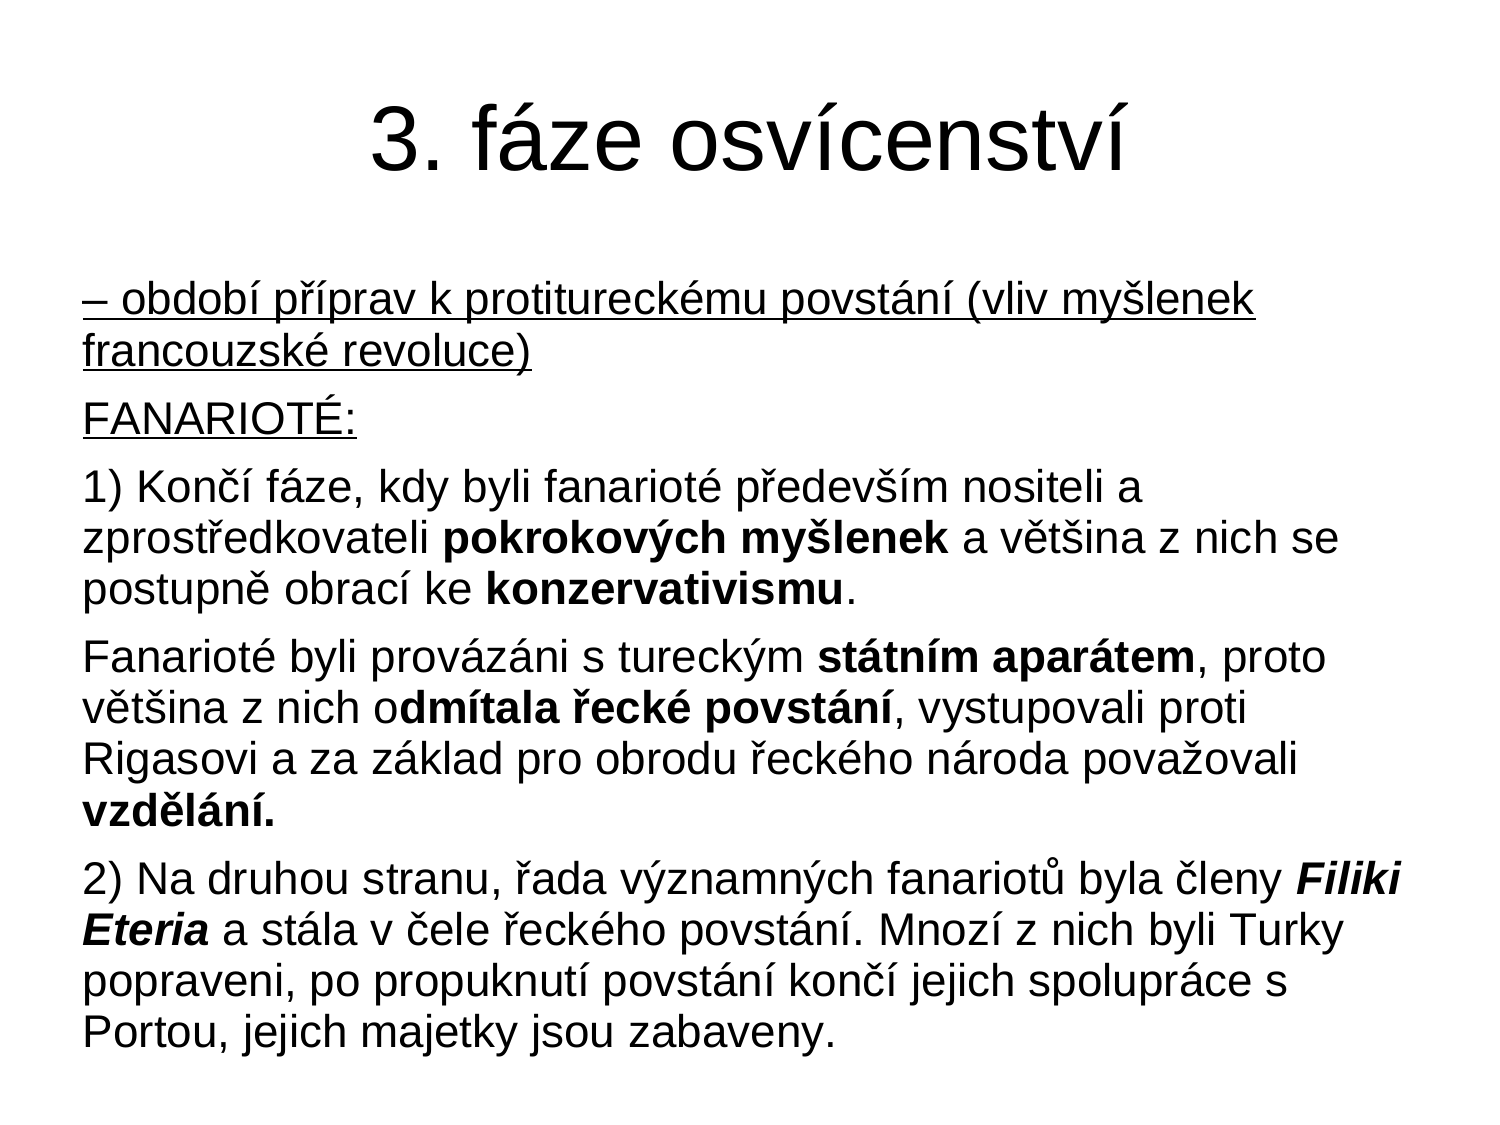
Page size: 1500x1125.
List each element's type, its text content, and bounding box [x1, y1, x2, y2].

title 3. fáze osvícenství [74, 20, 1425, 257]
list – období příprav k protitureckému povstání (vliv myšlenek francouzské revoluce) FANARIOTÉ: 1) Končí fáze, kdy byli fanarioté především nositeli a zprostředkovateli pokrokových myšlenek a většina z nich se postupně obrací ke konzervativismu. Fanarioté byli provázáni s tureckým státním aparátem, proto většina z nich odmítala řecké povstání, vystupovali proti Rigasovi a za základ pro obrodu řeckého národa považovali vzdělání. 2) Na druhou stranu, řada významných fanariotů byla členy Filiki Eteria a stála v čele řeckého povstání. Mnozí z nich byli Turky popraveni, po propuknutí povstání končí jejich spolupráce s Portou, jejich majetky jsou zabaveny. [68, 265, 1418, 1125]
